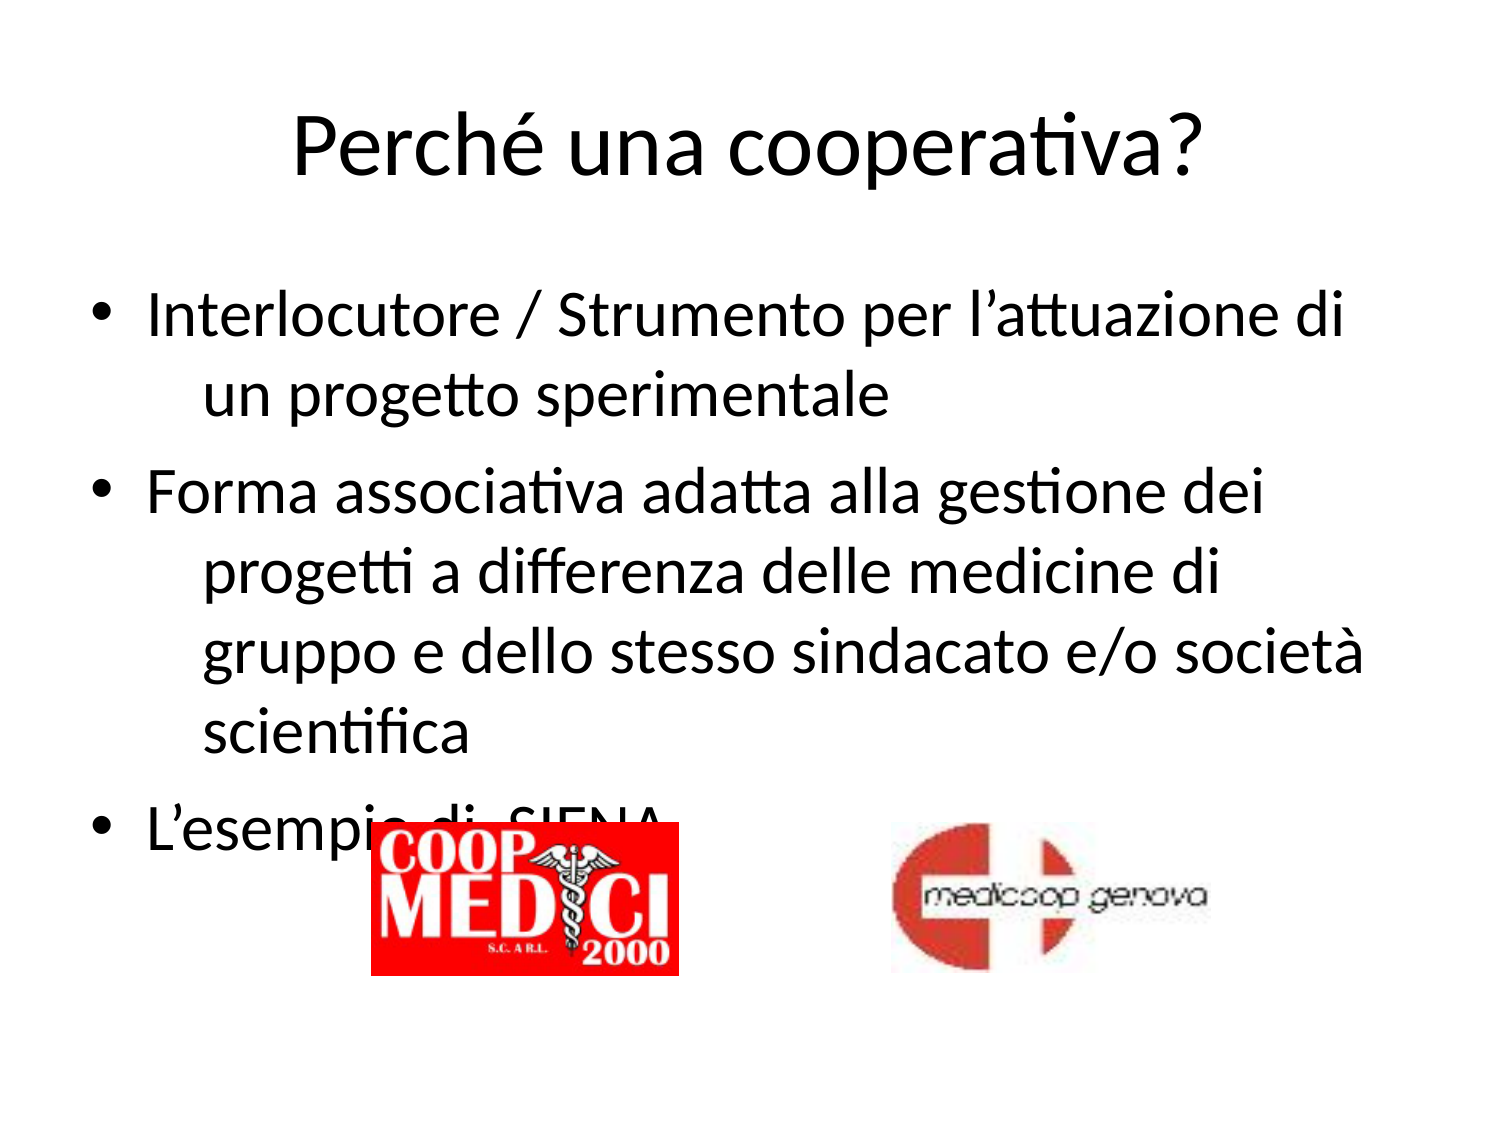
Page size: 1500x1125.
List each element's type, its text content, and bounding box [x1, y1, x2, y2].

list Interlocutore / Strumento per l’attuazione di un progetto sperimentale Forma associativa adatta alla gestione dei progetti a differenza delle medicine di gruppo e dello stesso sindacato e/o società scientifica L’esempio di SIENA [75, 262, 1426, 1005]
picture [891, 822, 1211, 973]
picture [371, 822, 679, 976]
title Perché una cooperativa? [75, 45, 1426, 233]
